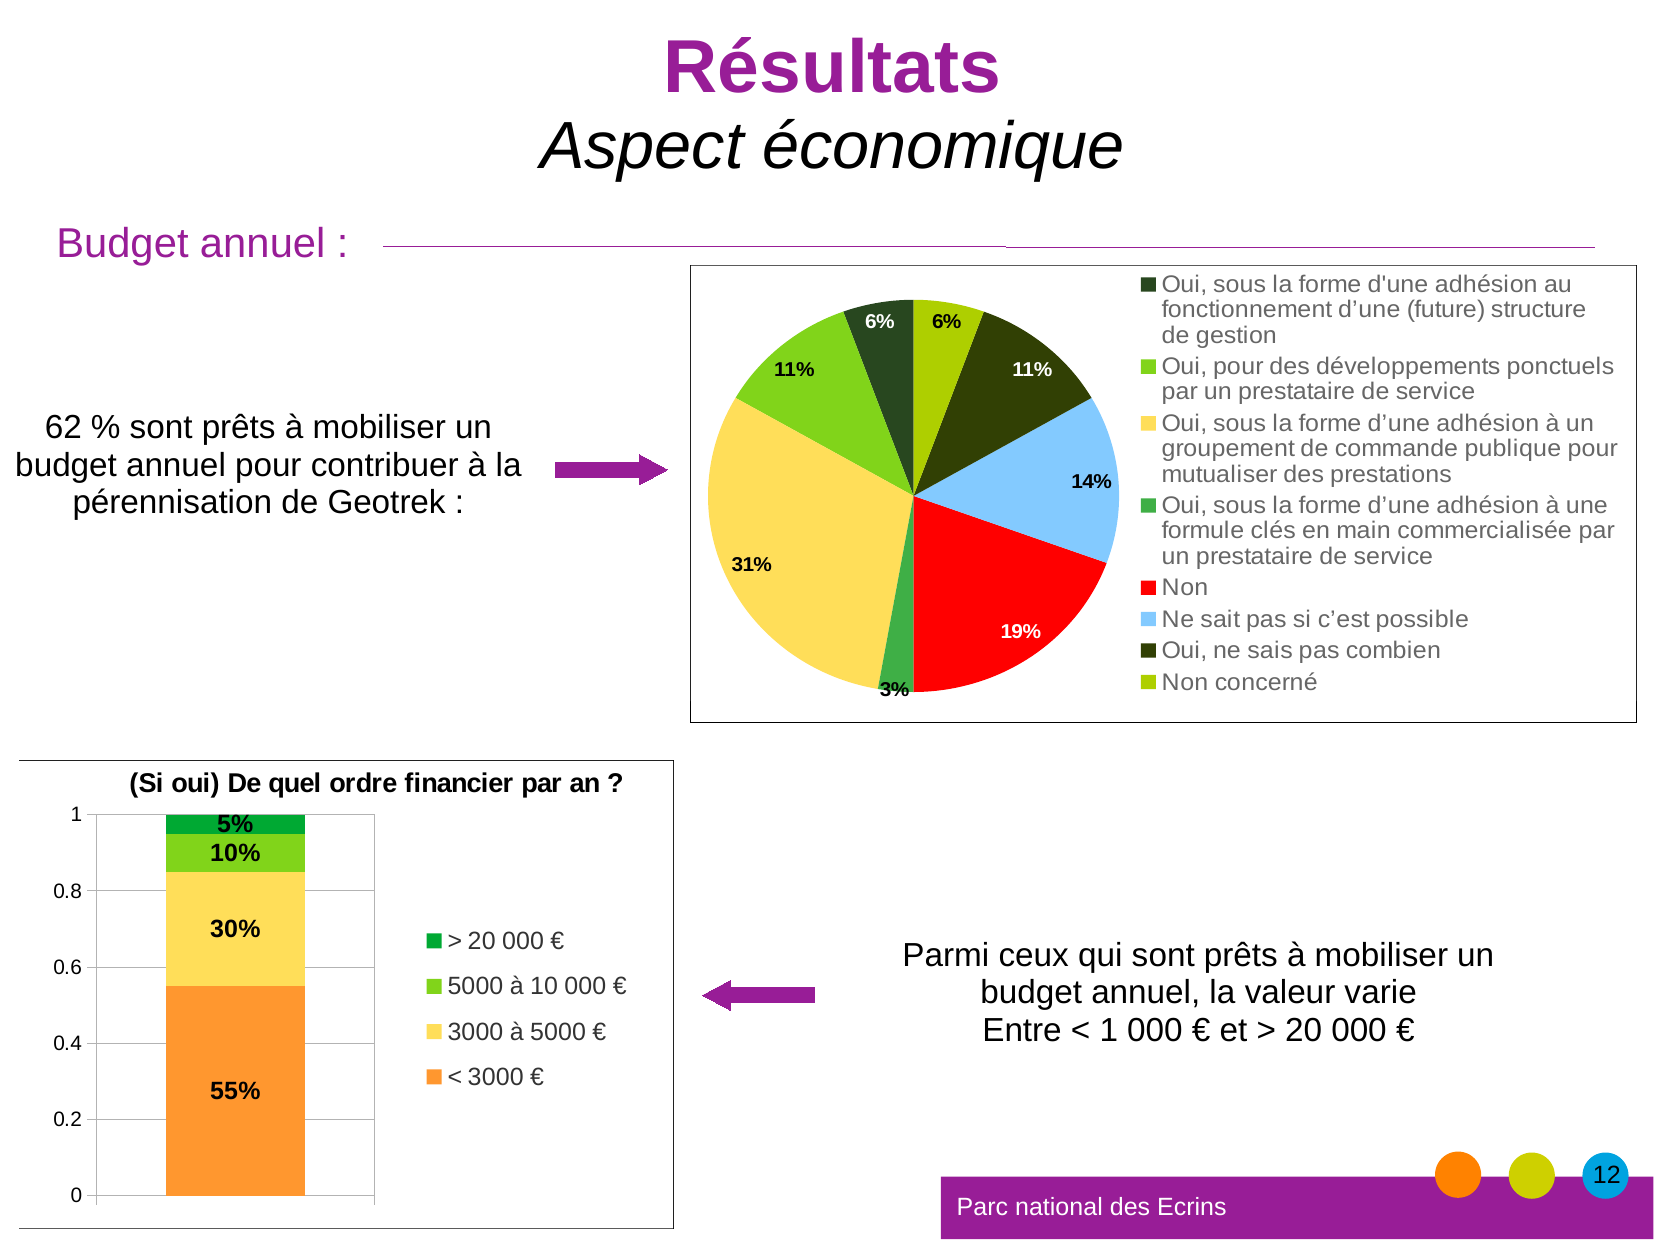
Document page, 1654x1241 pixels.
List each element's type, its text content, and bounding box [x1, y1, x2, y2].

text_box [702, 980, 815, 1011]
chart [690, 265, 1637, 723]
text_box Budget annuel : [41, 212, 898, 274]
chart [19, 760, 674, 1229]
text_box Parmi ceux qui sont prêts à mobiliser un budget annuel, la valeur varie Entre < 1 000 € et > 20 000 € [850, 929, 1548, 1056]
text_box [555, 454, 668, 485]
title Résultats Aspect économique [88, 23, 1577, 183]
text_box 62 % sont prêts à mobiliser un budget annuel pour contribuer à la pérennisation de Geotrek : [0, 401, 550, 550]
